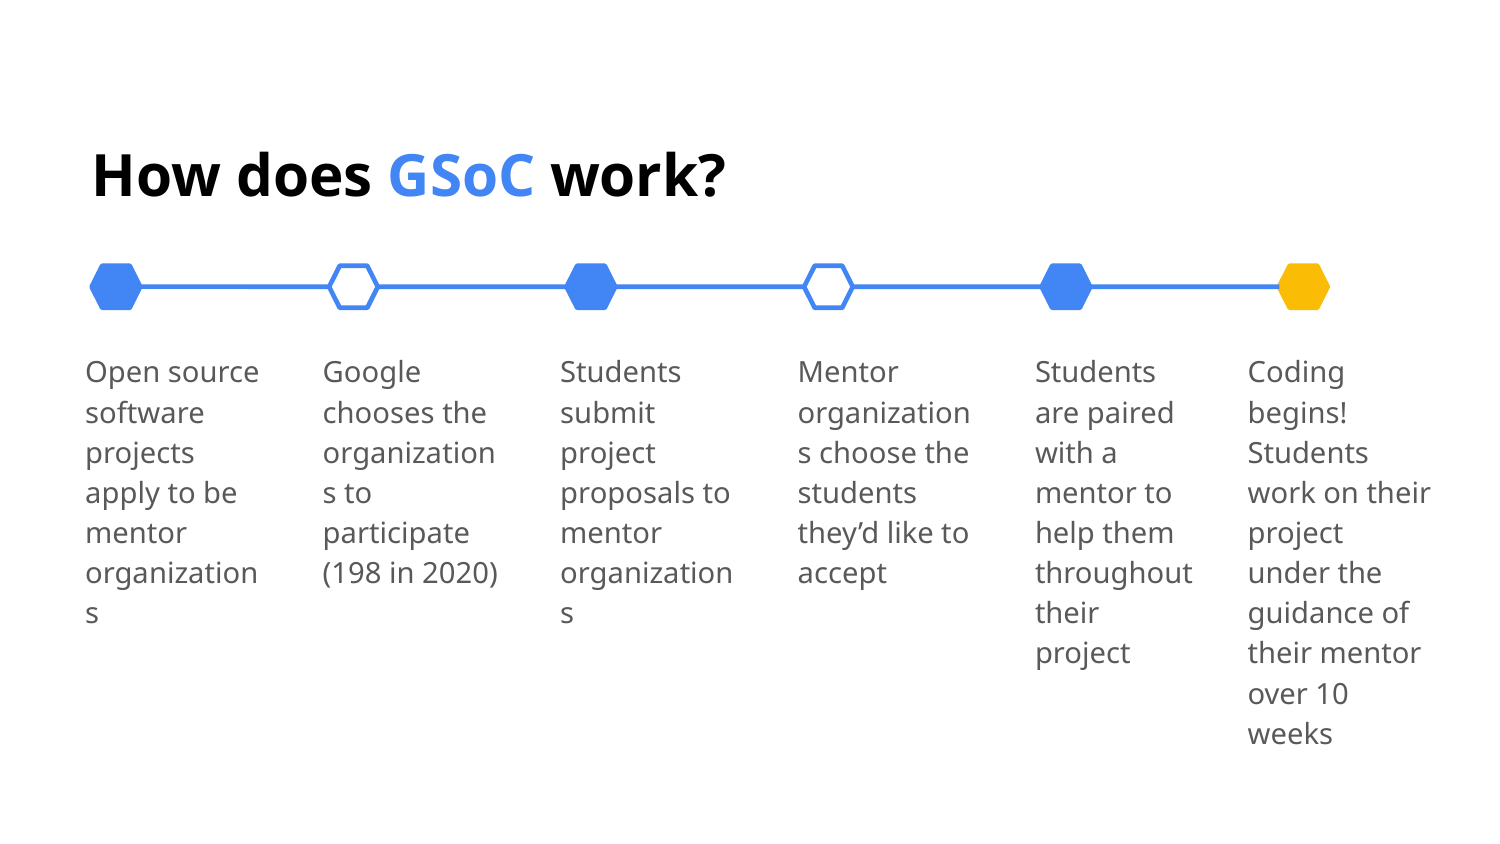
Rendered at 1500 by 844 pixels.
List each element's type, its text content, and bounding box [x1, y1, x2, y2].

text_box How does GSoC work? [76, 123, 1282, 224]
text_box [567, 265, 614, 284]
text_box [568, 290, 614, 308]
text_box Google chooses the organizations to participate (198 in 2020) [307, 333, 518, 605]
text_box Open source software projects apply to be mentor organizations [70, 333, 280, 645]
text_box Students are paired with a mentor to help them throughout their project [1020, 333, 1209, 685]
text_box [329, 265, 378, 308]
text_box Mentor organizations choose the students they’d like to accept [782, 333, 993, 605]
text_box [91, 265, 140, 308]
text_box Students submit project proposals to mentor organizations [545, 333, 760, 645]
text_box Coding begins! Students work on their project under the guidance of their mentor over 10 weeks [1232, 333, 1448, 766]
text_box [804, 265, 853, 308]
text_box [1043, 290, 1089, 308]
text_box [1043, 265, 1089, 284]
text_box [1280, 265, 1328, 308]
